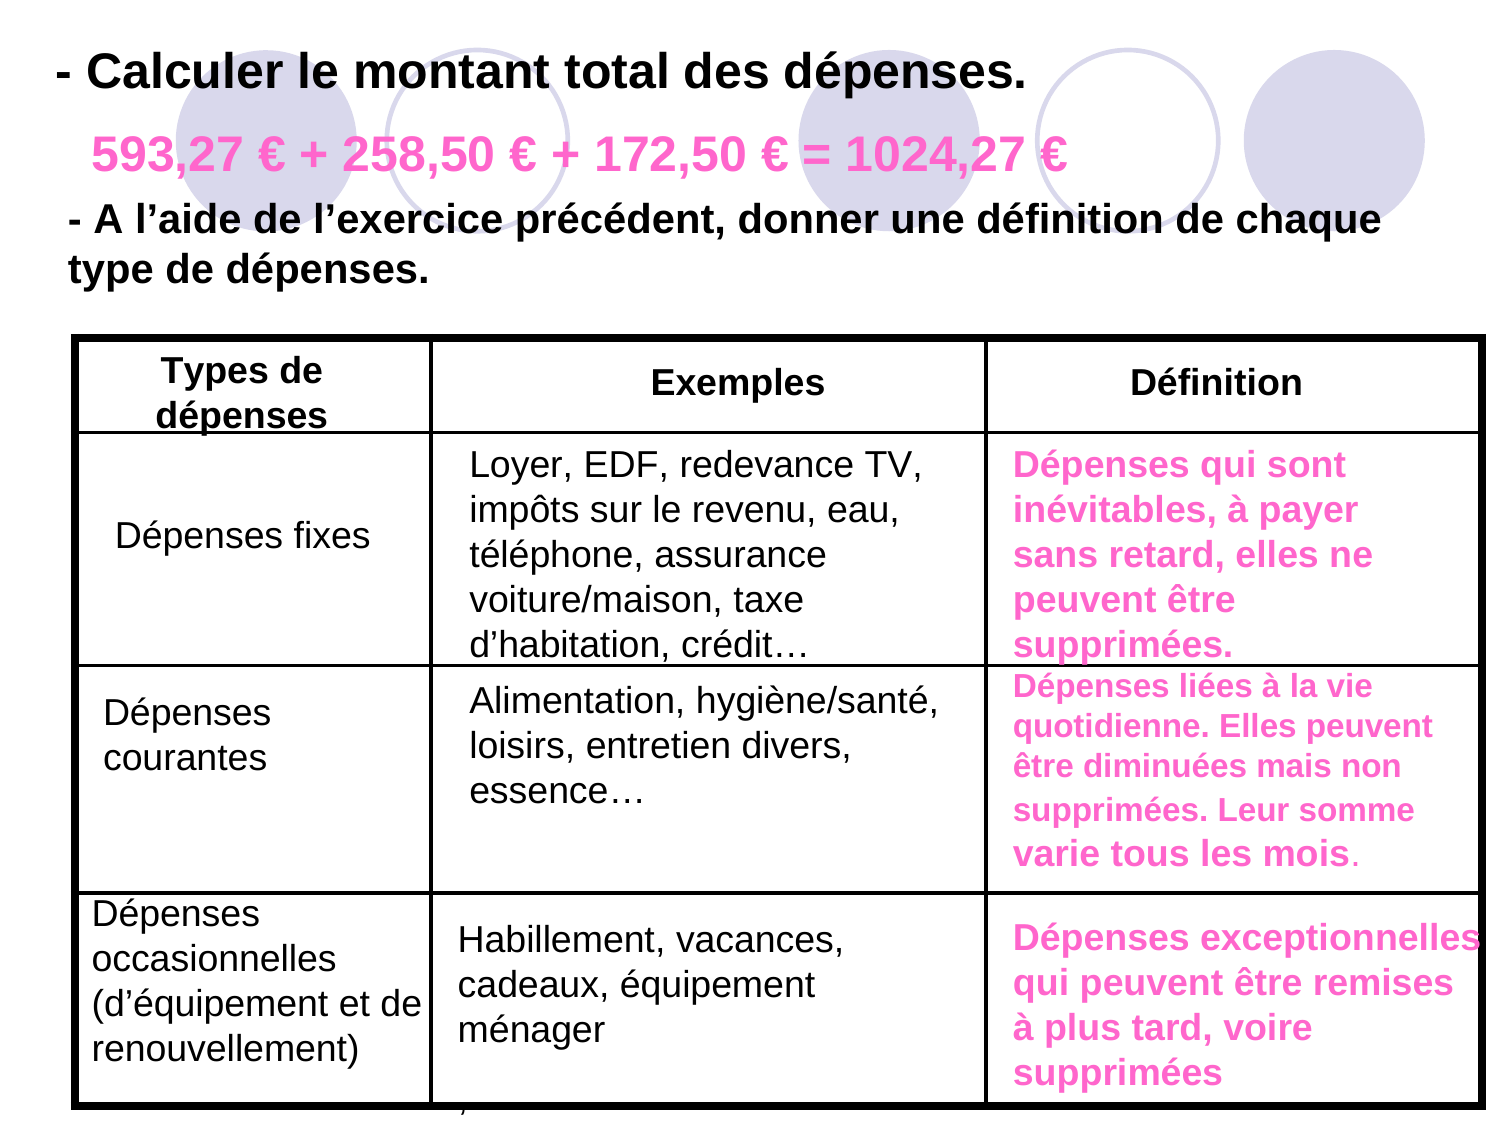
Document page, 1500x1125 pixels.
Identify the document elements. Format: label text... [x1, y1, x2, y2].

table_cell [975, 434, 984, 664]
table_cell [1459, 434, 1478, 664]
text_box Habillement, vacances, cadeaux, équipement ménager , … [442, 906, 975, 1125]
text_box Définition [998, 349, 1436, 411]
table_cell [988, 434, 998, 664]
text_box - A l’aide de l’exercice précédent, donner une définition de chaque type de dépenses. [53, 184, 1471, 301]
table_cell [79, 434, 429, 664]
text_box Types de dépenses [64, 337, 419, 444]
text_box Dépenses liées à la vie quotidienne. Elles peuvent être diminuées mais non supprimées. Leur somme varie tous les mois. [998, 656, 1471, 883]
text_box - Calculer le montant total des dépenses. [41, 30, 1306, 107]
table_header [433, 342, 984, 431]
text_box Loyer, EDF, redevance TV, impôts sur le revenu, eau, téléphone, assurance voiture/maison, taxe d’habitation, crédit… [454, 432, 975, 668]
text_box 593,27 € + 258,50 € + 172,50 € = 1024,27 € [76, 113, 1365, 184]
text_box Dépenses fixes [100, 503, 408, 564]
table_cell [79, 667, 429, 881]
text_box Exemples [549, 349, 928, 411]
table_header [419, 342, 429, 431]
table_cell [988, 667, 1478, 891]
table_cell [988, 895, 1478, 1102]
table_cell [79, 1077, 429, 1102]
table_cell [433, 434, 454, 664]
table_header [988, 342, 1478, 431]
text_box Alimentation, hygiène/santé, loisirs, entretien divers, essence… [454, 668, 975, 820]
table_cell [444, 895, 984, 1102]
text_box Dépenses occasionnelles (d’équipement et de renouvellement) [76, 881, 444, 1077]
text_box Dépenses exceptionnelles qui peuvent être remises à plus tard, voire supprimées [998, 904, 1500, 1101]
text_box Dépenses qui sont inévitables, à payer sans retard, elles ne peuvent être supprimées. [998, 432, 1459, 656]
text_box Dépenses courantes [88, 680, 420, 787]
table_cell [433, 1077, 442, 1102]
table_cell [433, 667, 984, 891]
